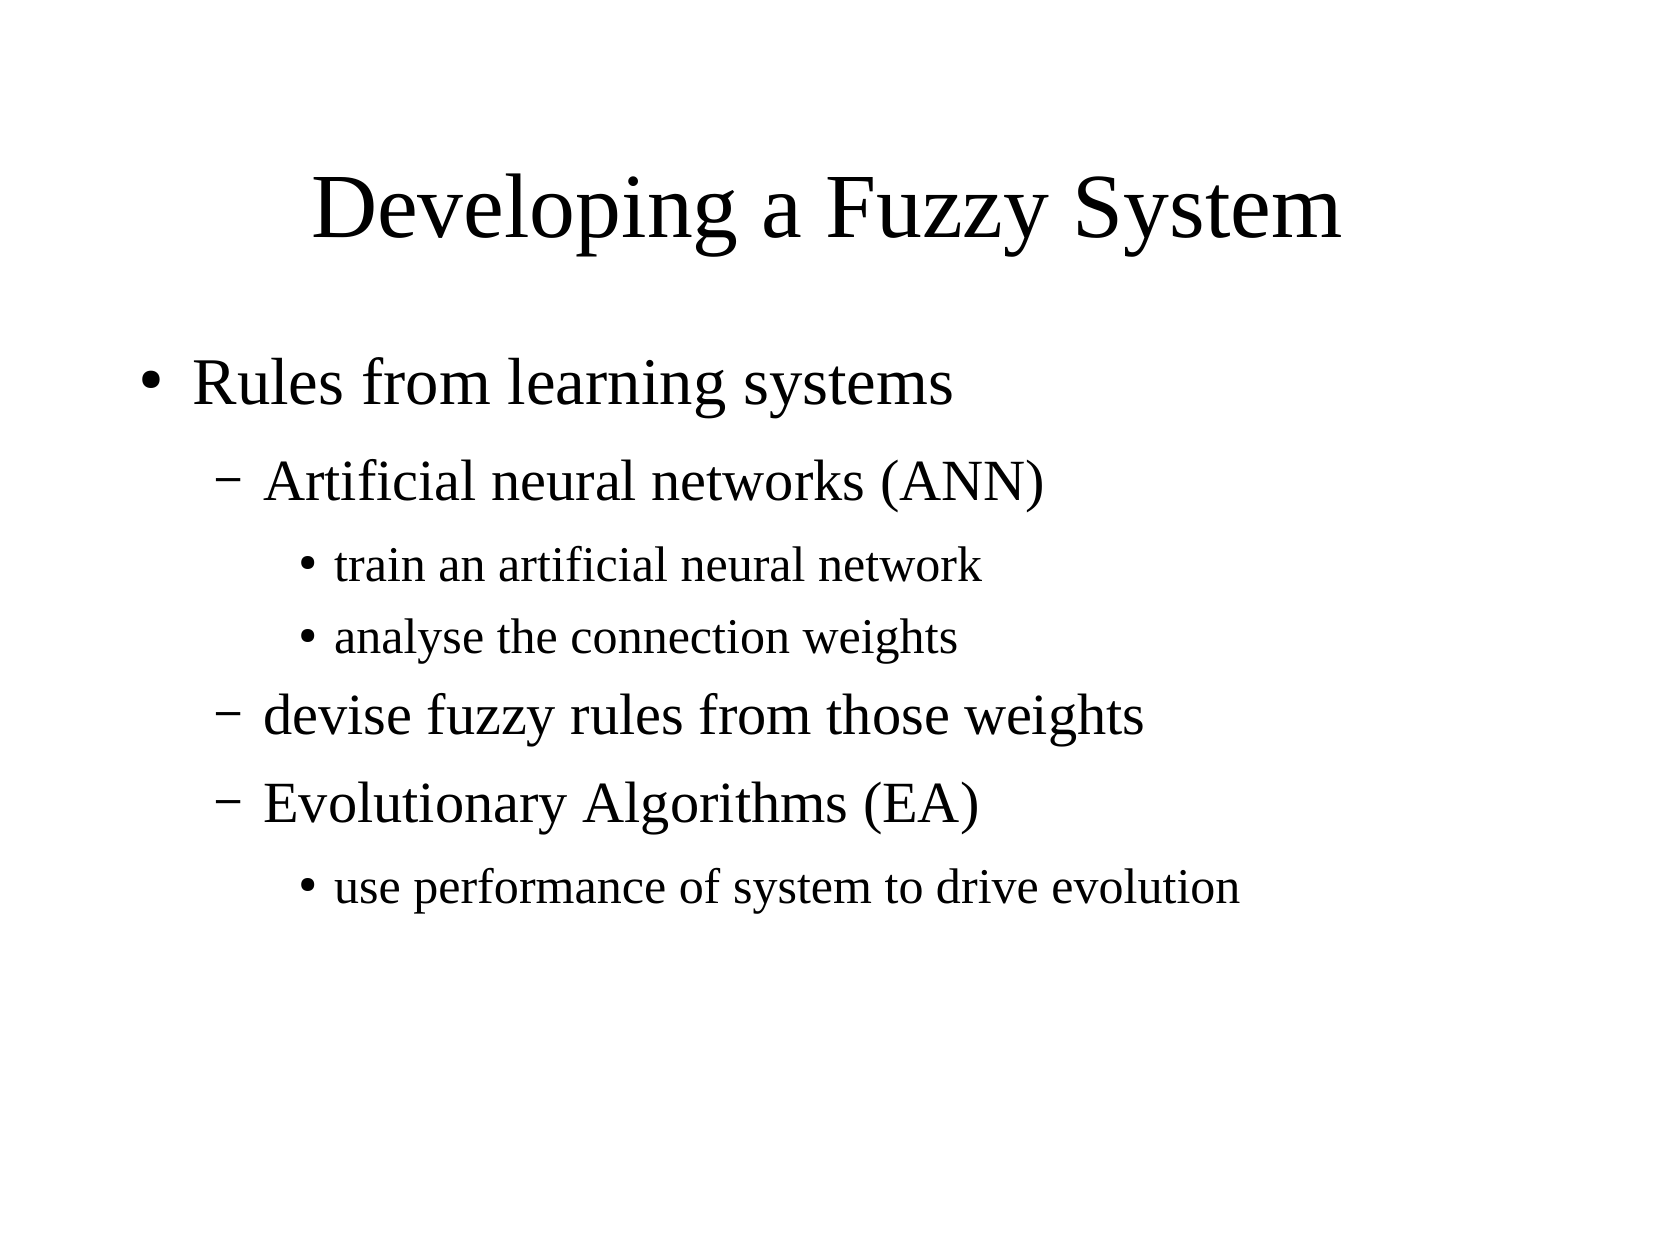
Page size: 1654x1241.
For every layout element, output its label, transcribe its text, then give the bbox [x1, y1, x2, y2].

title Developing a Fuzzy System [121, 102, 1534, 311]
list Rules from learning systems Artificial neural networks (ANN) train an artificial neural network analyse the connection weights devise fuzzy rules from those weights Evolutionary Algorithms (EA) use performance of system to drive evolution [121, 344, 1534, 1127]
